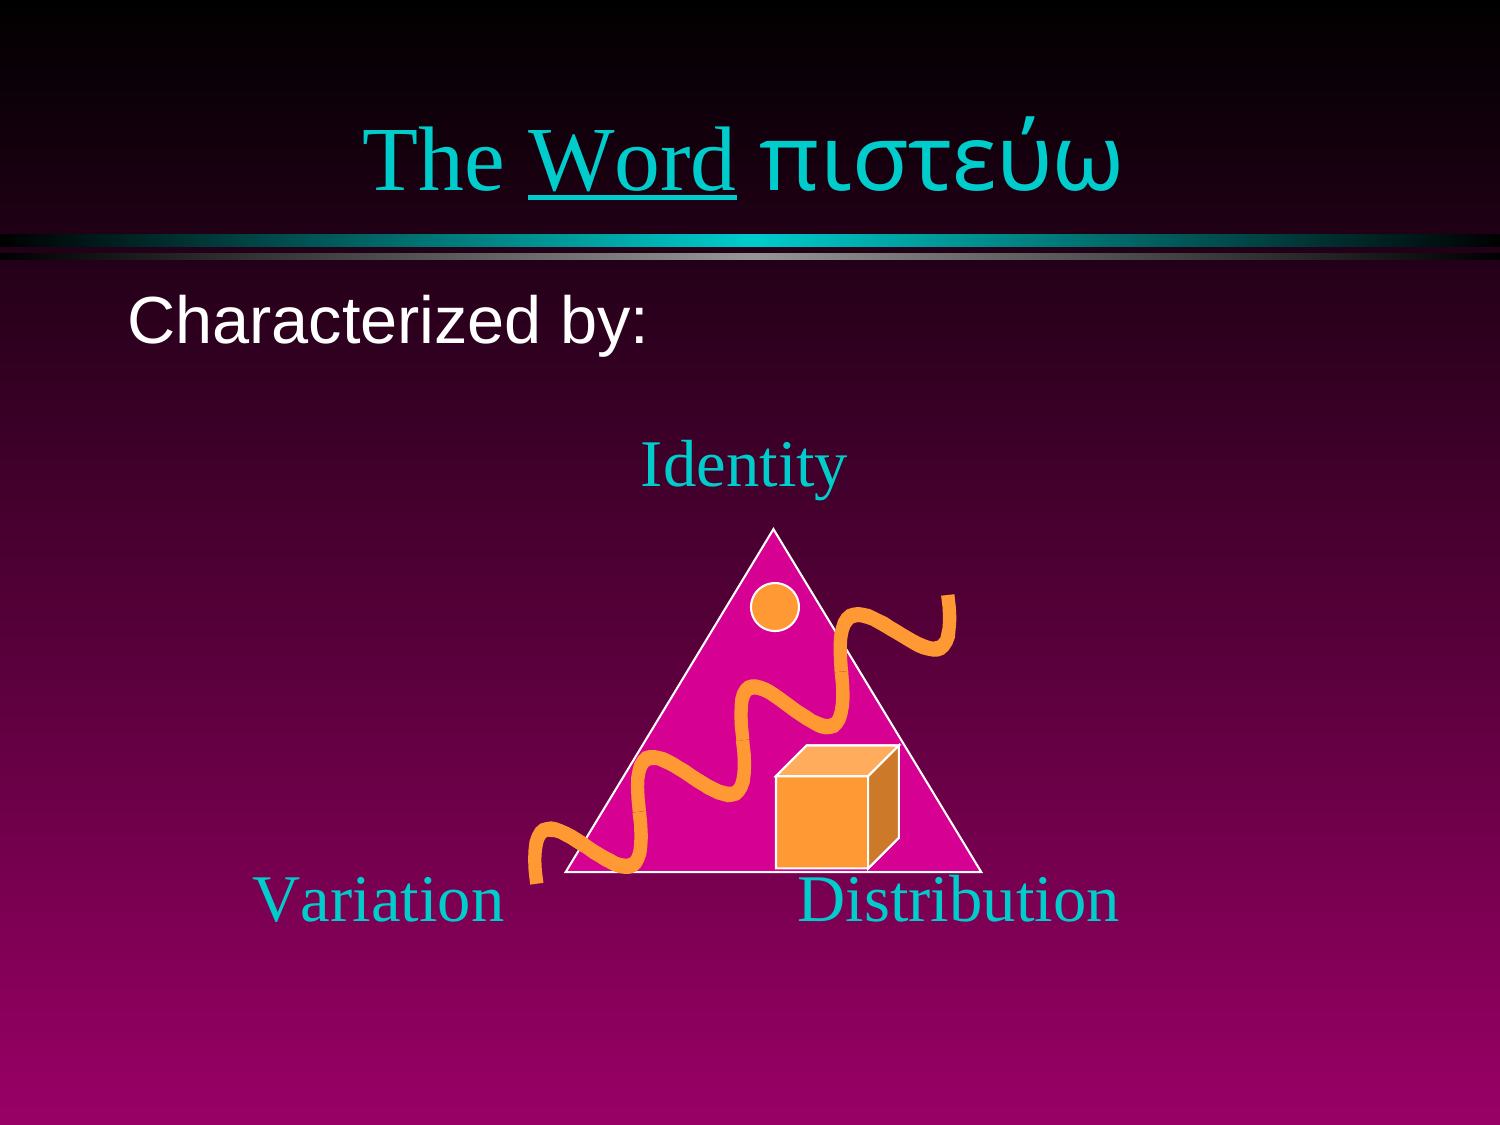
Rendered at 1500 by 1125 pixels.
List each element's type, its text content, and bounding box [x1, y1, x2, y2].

text_box Distribution [782, 854, 1163, 945]
text_box Characterized by: [112, 274, 701, 366]
text_box Identity [625, 418, 1099, 509]
text_box [528, 529, 971, 885]
title The Word πιστεύω [99, 37, 1388, 225]
text_box Variation [237, 854, 782, 945]
